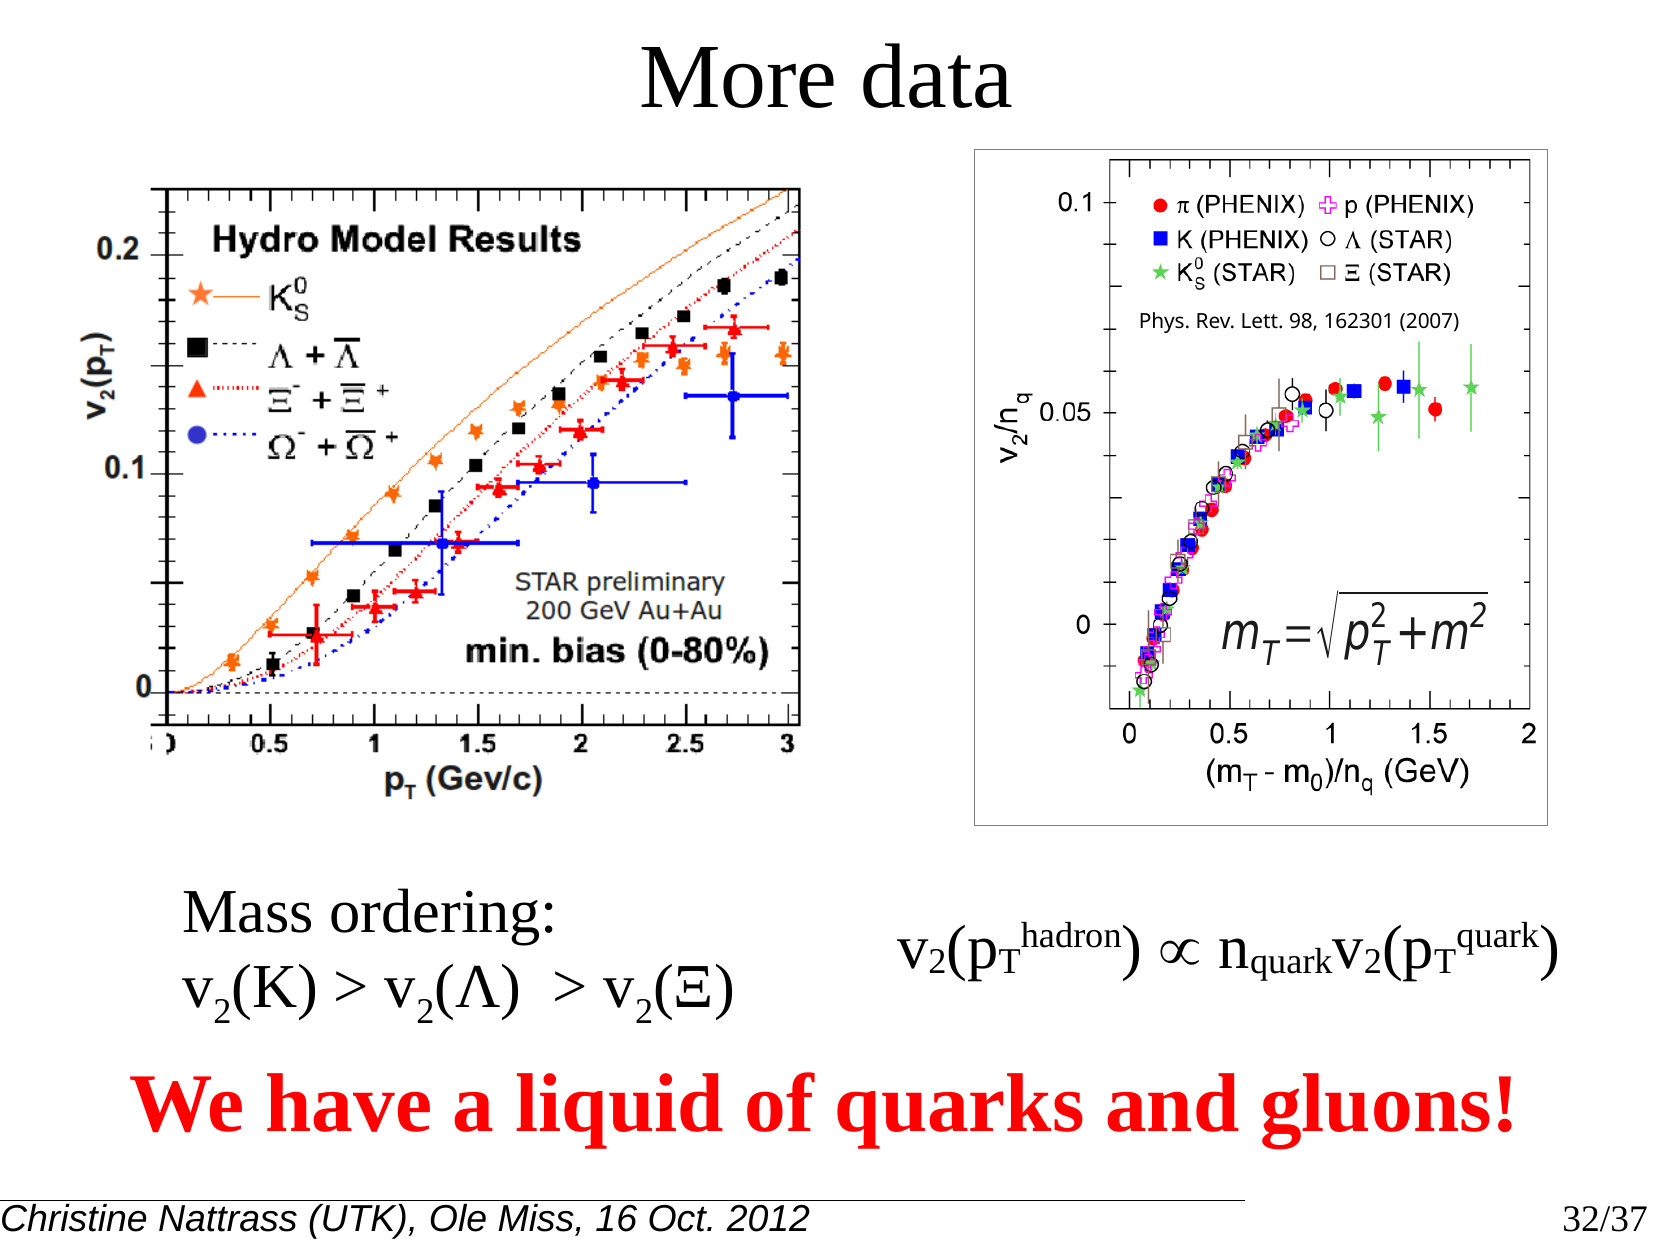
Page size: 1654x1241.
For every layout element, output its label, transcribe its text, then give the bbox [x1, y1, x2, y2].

title More data [82, 25, 1571, 127]
text_box We have a liquid of quarks and gluons! [112, 1050, 1537, 1158]
chart [1210, 588, 1503, 674]
picture [987, 158, 1538, 801]
text_box Mass ordering: v2(K) > v2(Λ) > v2(Ξ) [167, 862, 750, 1039]
text_box [974, 149, 1548, 826]
text_box v2(pThadron) µ nquarkv2(pTquark) [882, 898, 1575, 989]
picture [69, 175, 819, 811]
text_box Phys. Rev. Lett. 98, 162301 (2007) [1118, 298, 1532, 338]
